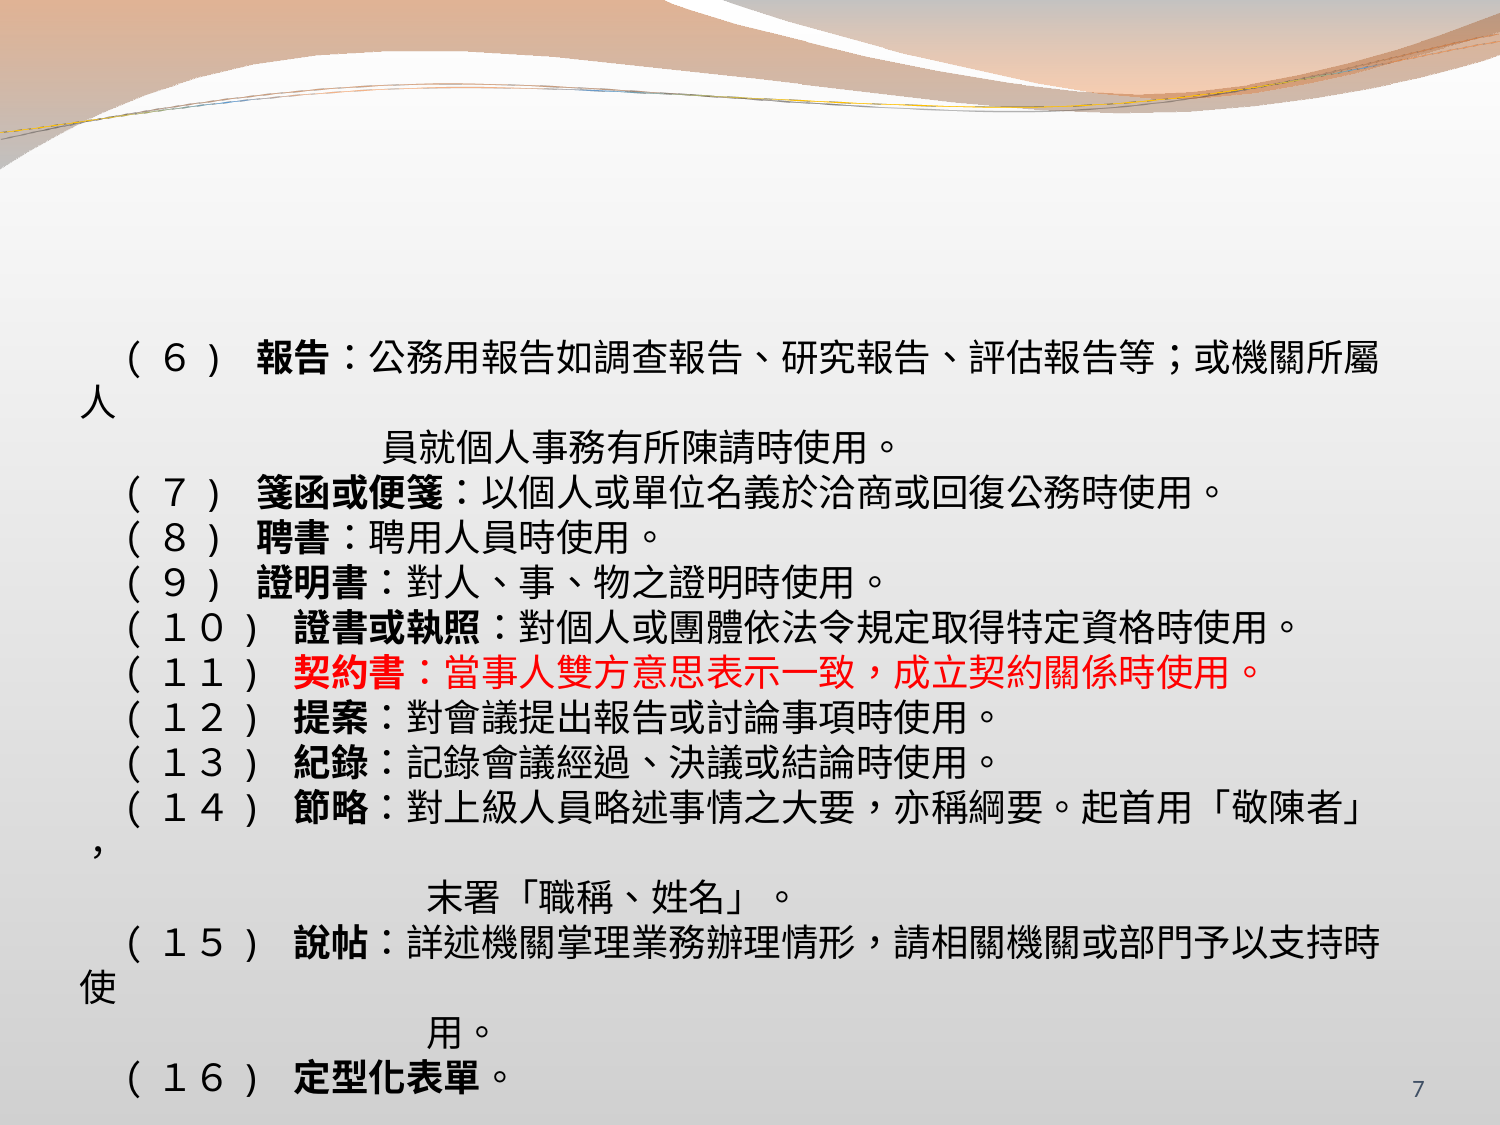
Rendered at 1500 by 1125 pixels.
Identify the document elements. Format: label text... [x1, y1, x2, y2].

text_box (６) 報告：公務用報告如調查報告、研究報告、評估報告等；或機關所屬人 員就個人事務有所陳請時使用。 (７) 箋函或便箋：以個人或單位名義於洽商或回復公務時使用。 (８) 聘書：聘用人員時使用。 (９) 證明書：對人、事、物之證明時使用。 (１０) 證書或執照：對個人或團體依法令規定取得特定資格時使用。 (１１) 契約書：當事人雙方意思表示一致，成立契約關係時使用。 (１２) 提案：對會議提出報告或討論事項時使用。 (１３) 紀錄：記錄會議經過、決議或結論時使用。 (１４) 節略：對上級人員略述事情之大要，亦稱綱要。起首用「敬陳者」， 末署「職稱、姓名」。 (１５) 說帖：詳述機關掌理業務辦理情形，請相關機關或部門予以支持時使 用。 (１６) 定型化表單。 [64, 326, 1424, 1107]
picture [0, 33, 1500, 140]
